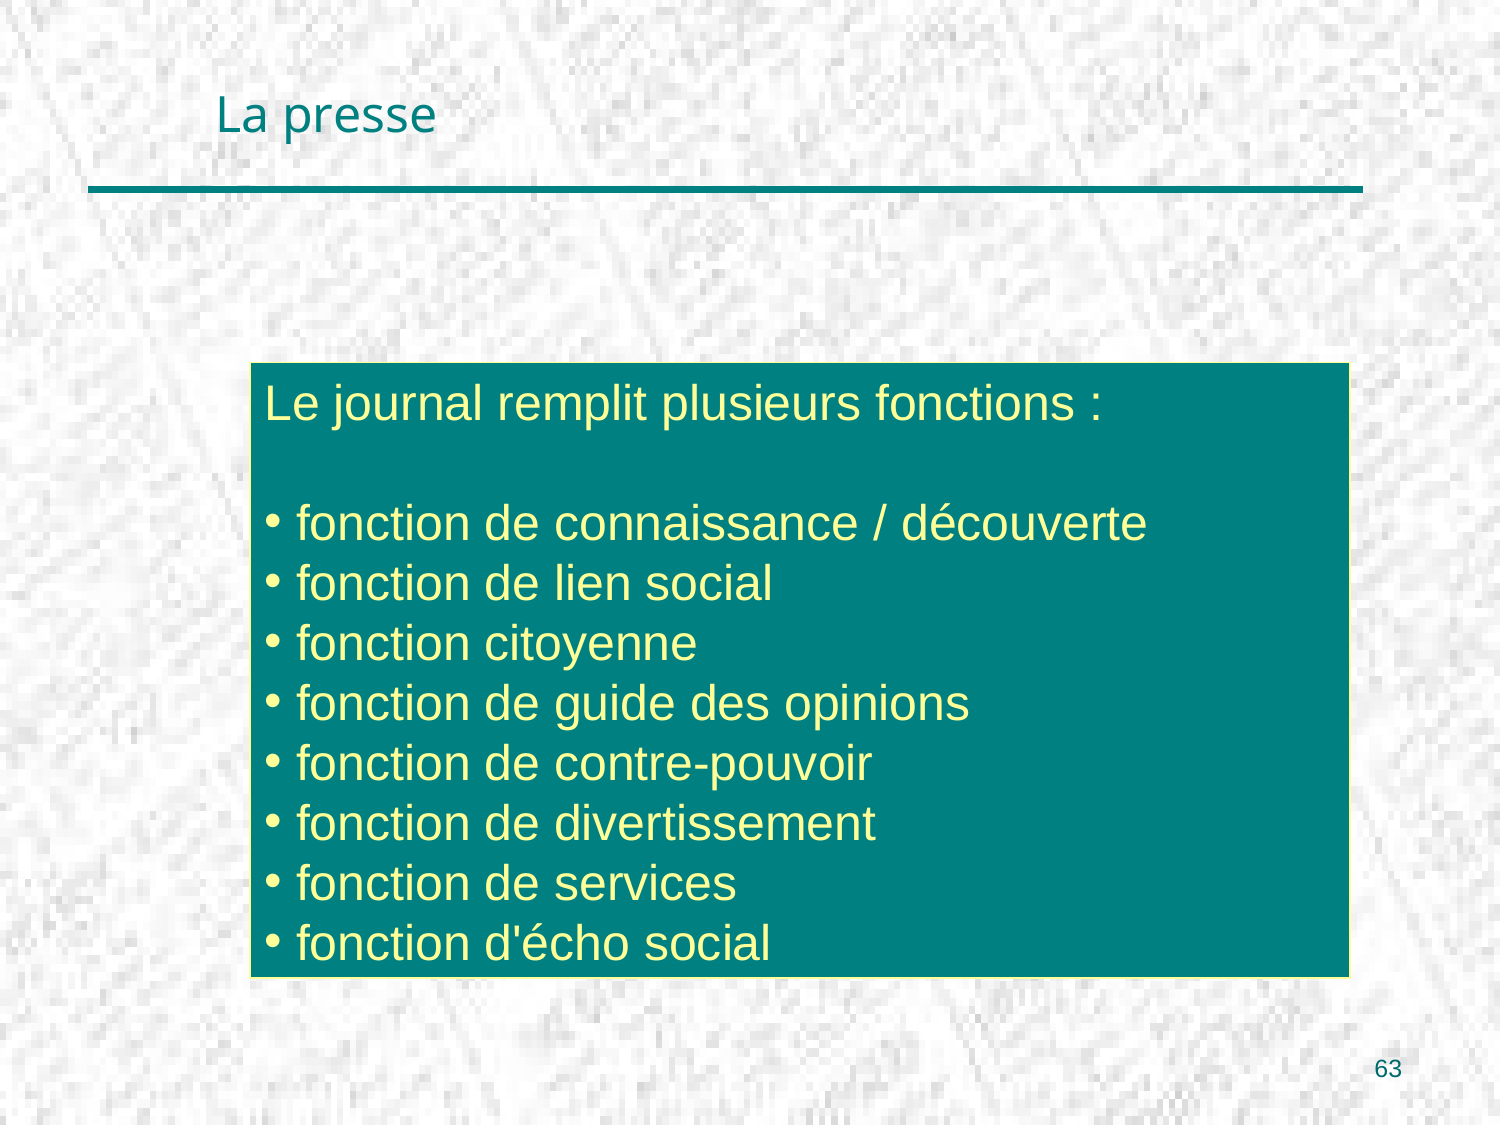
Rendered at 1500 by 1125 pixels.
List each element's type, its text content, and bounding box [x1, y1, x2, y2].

picture [0, 0, 1500, 1125]
text_box La presse [200, 74, 454, 151]
text_box Le journal remplit plusieurs fonctions : fonction de connaissance / découverte fonction de lien social fonction citoyenne fonction de guide des opinions fonction de contre-pouvoir fonction de divertissement fonction de services fonction d'écho social [249, 362, 1351, 978]
